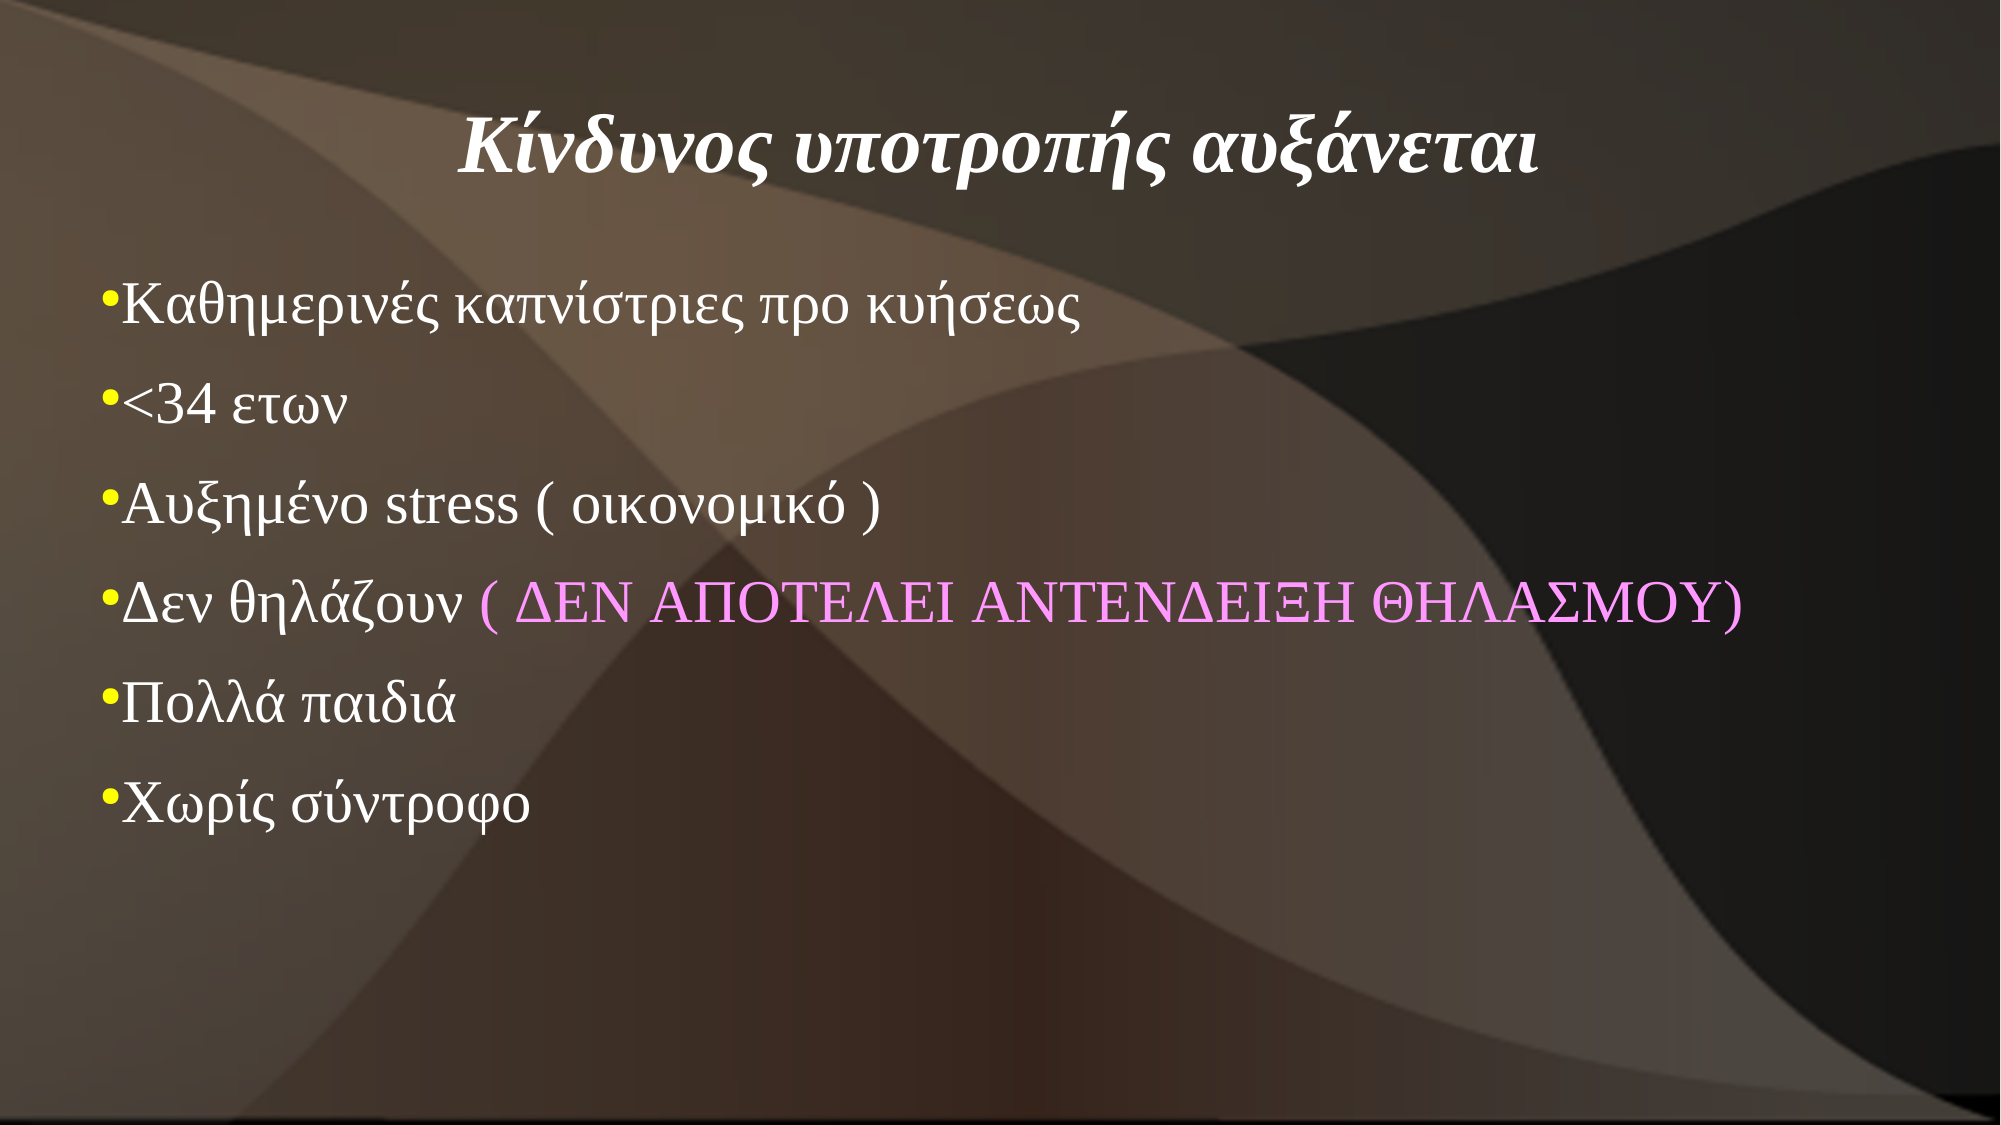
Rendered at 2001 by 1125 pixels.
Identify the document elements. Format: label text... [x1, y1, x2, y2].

list Καθημερινές καπνίστριες προ κυήσεως <34 ετων Αυξημένο stress ( οικονομικό ) Δεν θηλάζουν ( ΔΕΝ ΑΠΟΤΕΛΕΙ ΑΝΤΕΝΔΕΙΞΗ ΘΗΛΑΣΜΟΥ) Πολλά παιδιά Χωρίς σύντροφο [99, 263, 1900, 1006]
title Κίνδυνος υποτροπής αυξάνεται [99, 44, 1900, 233]
